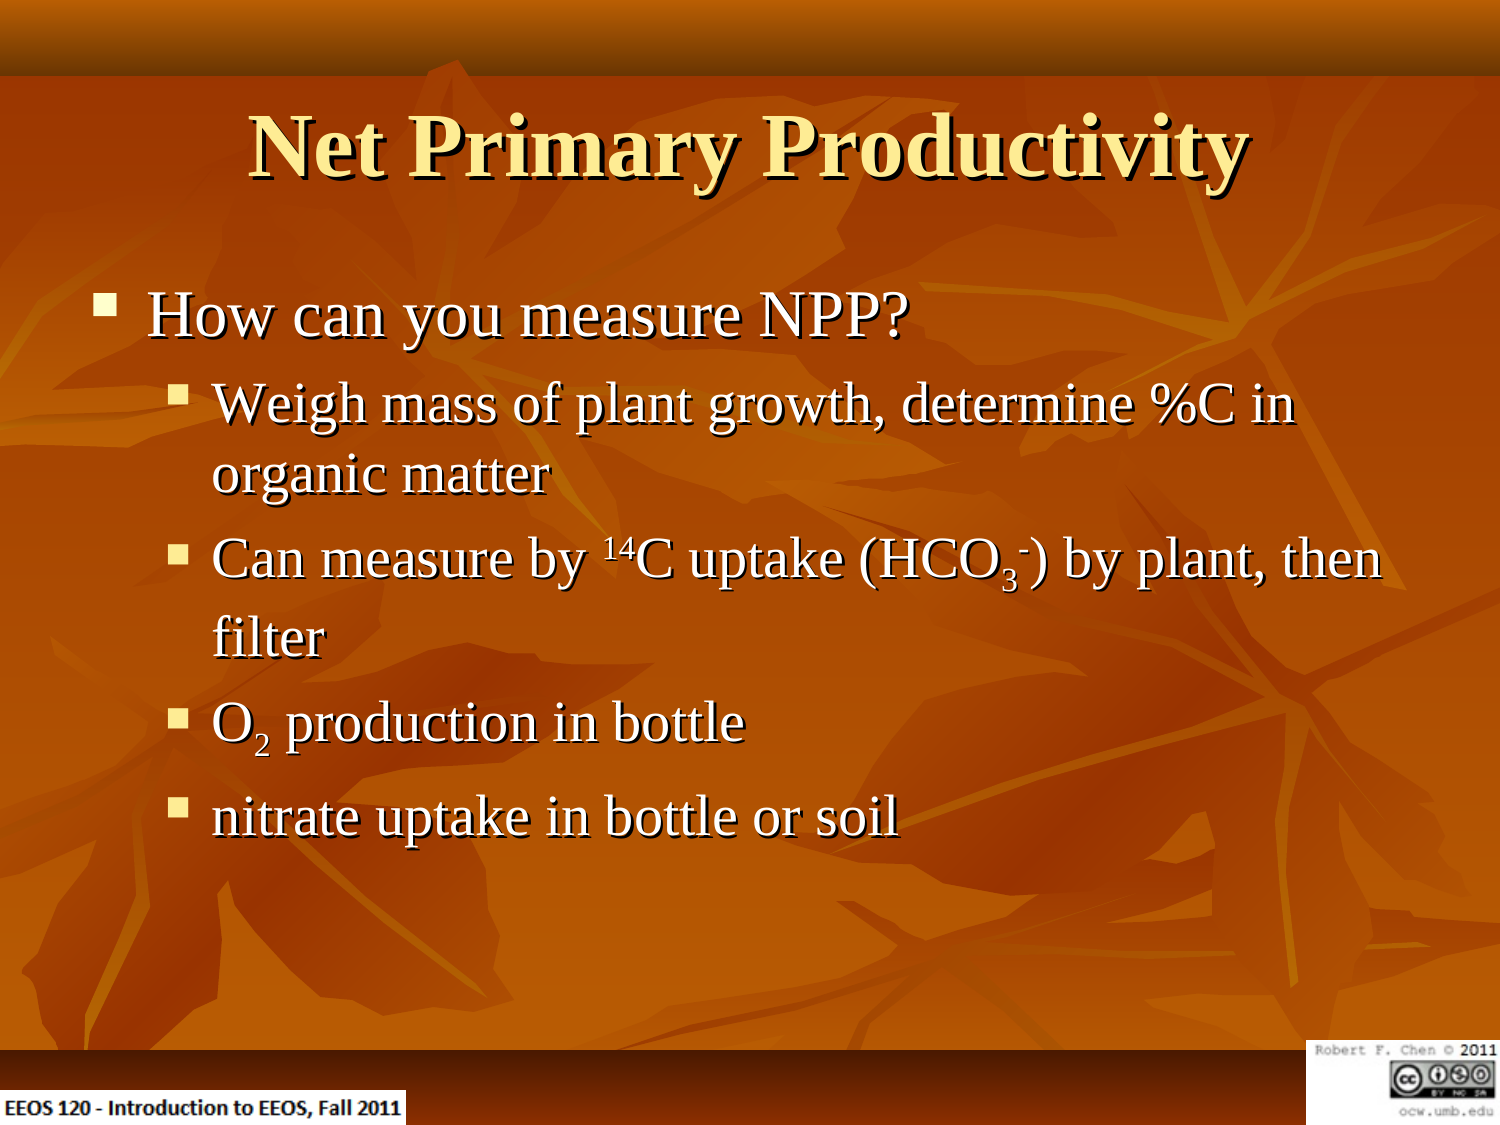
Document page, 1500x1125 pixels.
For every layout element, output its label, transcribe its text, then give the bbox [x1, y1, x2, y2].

picture [1306, 1040, 1500, 1125]
picture [0, 1090, 406, 1125]
title Net Primary Productivity [75, 45, 1426, 234]
list How can you measure NPP? Weigh mass of plant growth, determine %C in organic matter Can measure by 14C uptake (HCO3-) by plant, then filter O2 production in bottle nitrate uptake in bottle or soil [75, 262, 1426, 1036]
